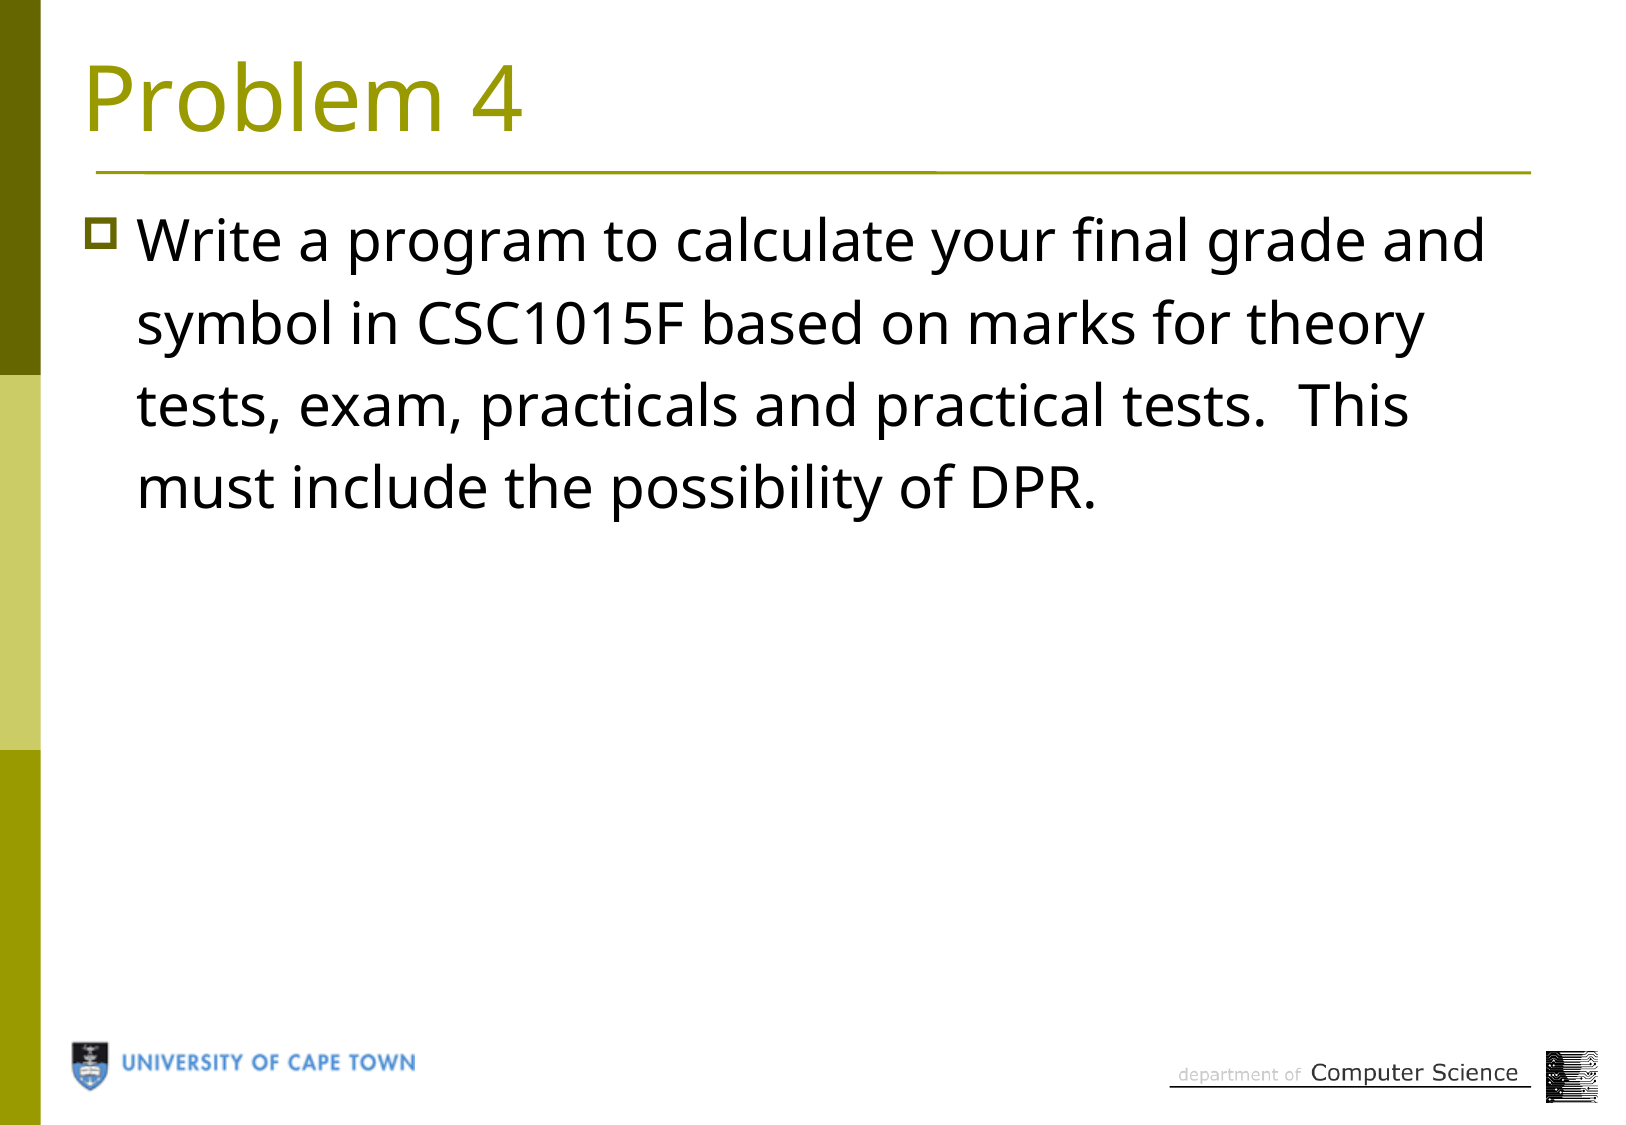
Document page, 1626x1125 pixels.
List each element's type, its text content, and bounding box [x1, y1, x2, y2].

title Problem 4 [81, 36, 1543, 165]
picture [1169, 1043, 1532, 1091]
picture [61, 1024, 415, 1103]
list Write a program to calculate your final grade and symbol in CSC1015F based on marks for theory tests, exam, practicals and practical tests. This must include the possibility of DPR. [81, 196, 1543, 991]
picture [1546, 1051, 1598, 1103]
